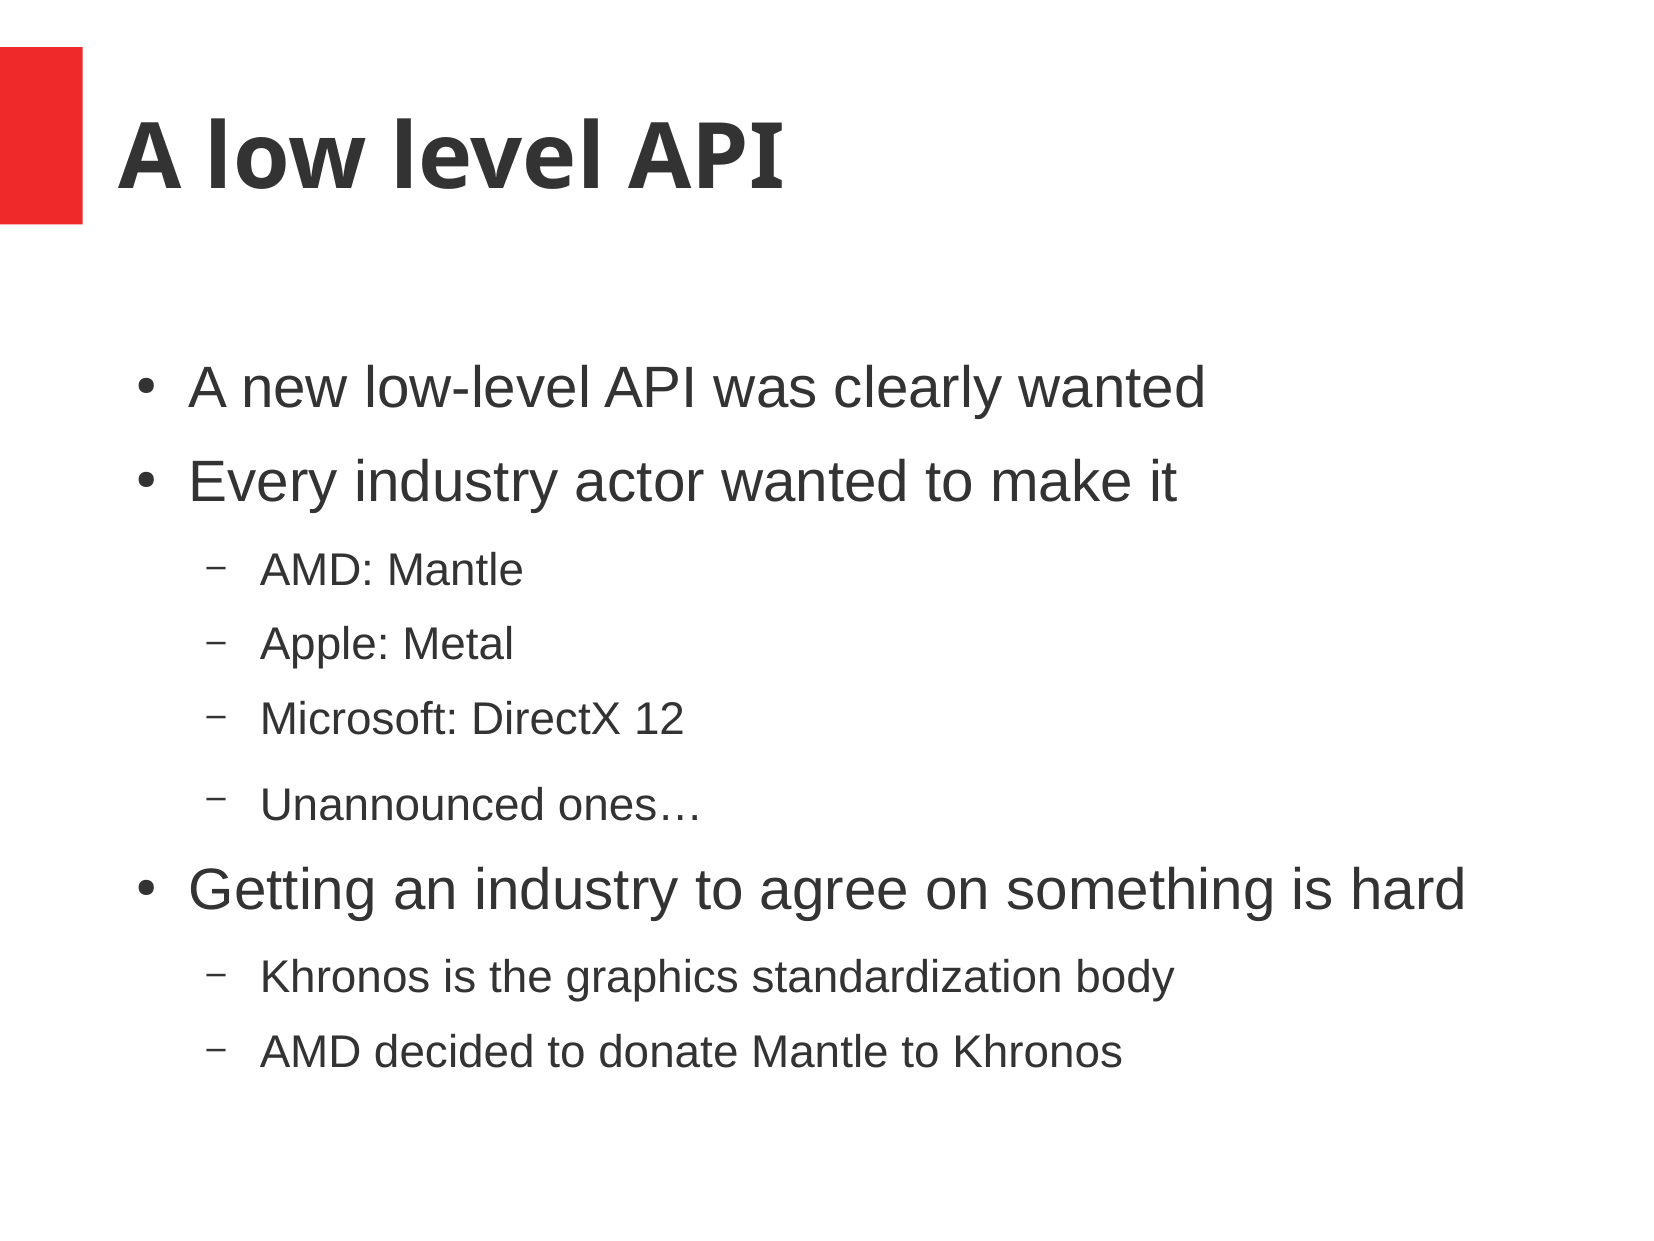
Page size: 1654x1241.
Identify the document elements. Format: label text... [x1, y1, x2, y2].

list A new low-level API was clearly wanted Every industry actor wanted to make it AMD: Mantle Apple: Metal Microsoft: DirectX 12 Unannounced ones… Getting an industry to agree on something is hard Khronos is the graphics standardization body AMD decided to donate Mantle to Khronos [118, 354, 1536, 1074]
title A low level API [118, 49, 1571, 257]
